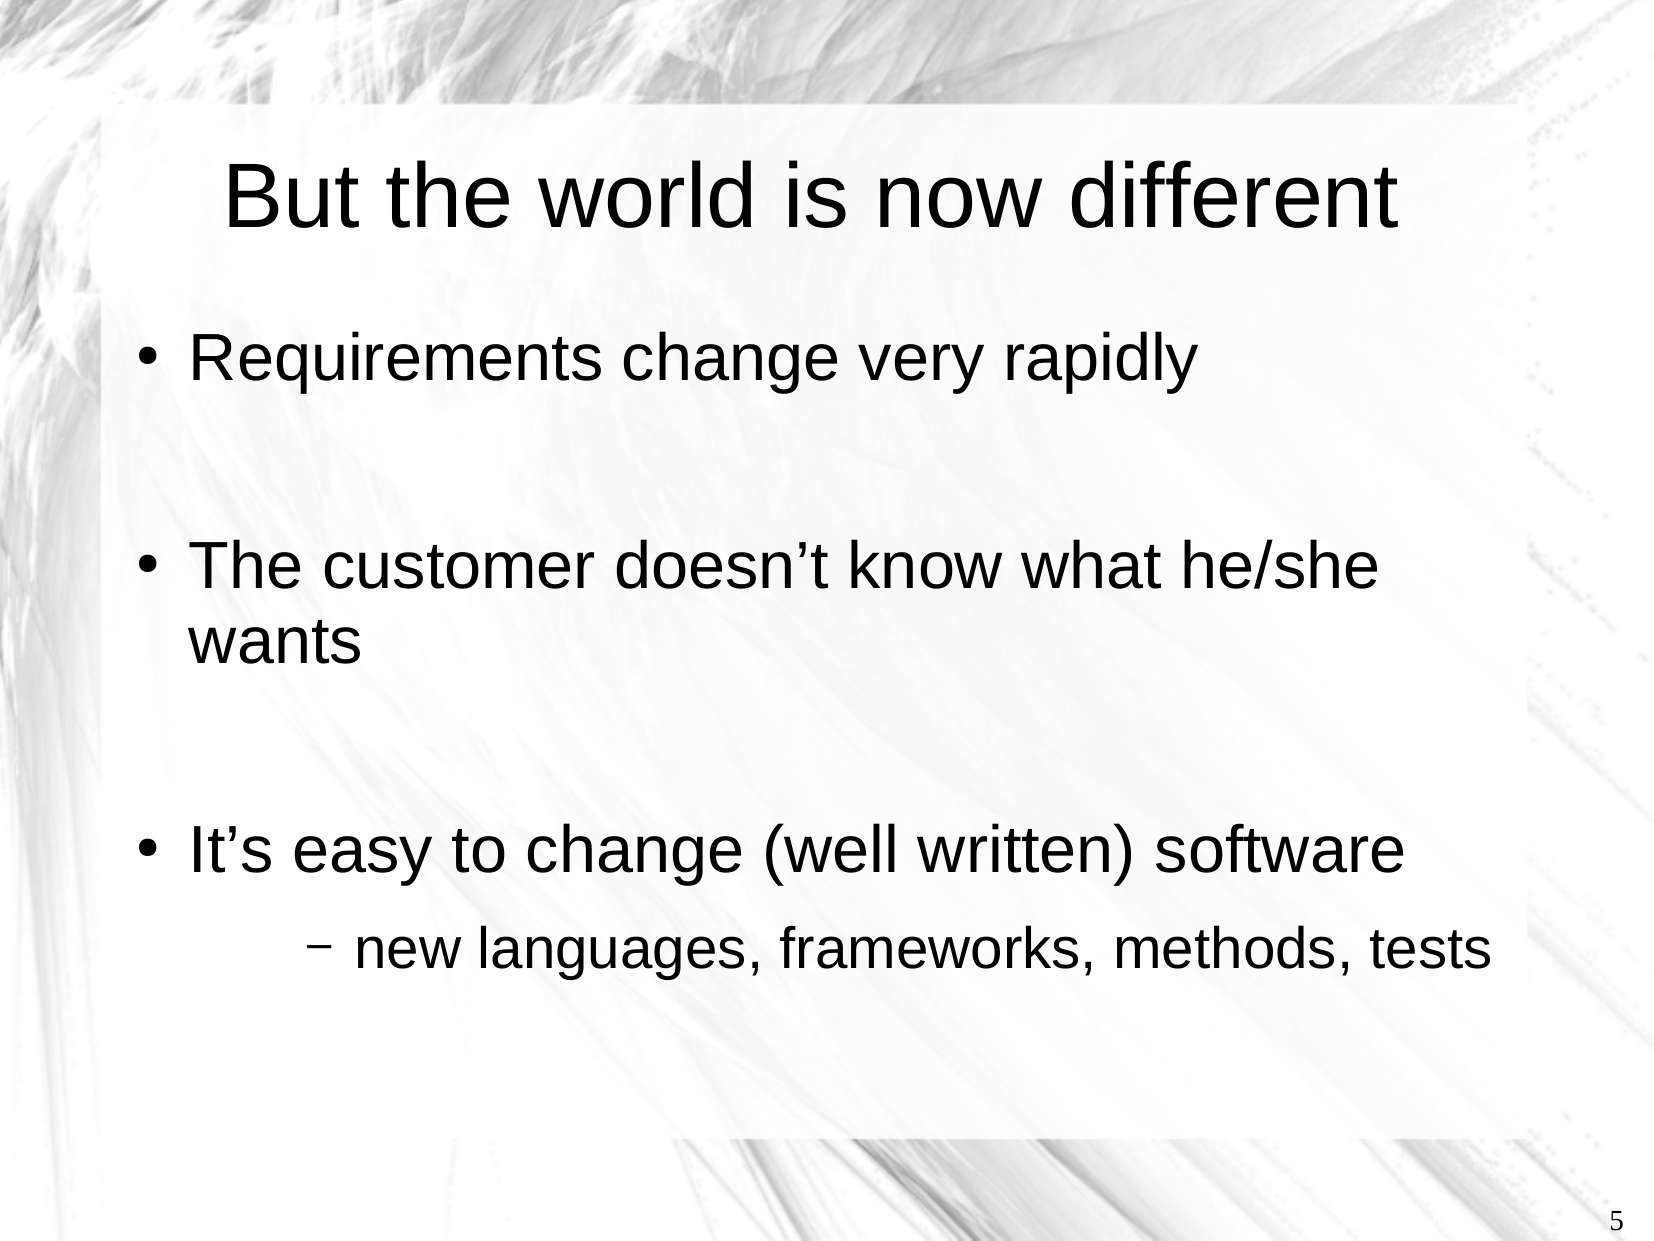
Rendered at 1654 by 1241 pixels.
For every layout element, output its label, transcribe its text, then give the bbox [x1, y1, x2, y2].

picture [0, 0, 1654, 1241]
title But the world is now different [118, 112, 1506, 281]
list Requirements change very rapidly The customer doesn’t know what he/she wants It’s easy to change (well written) software new languages, frameworks, methods, tests [118, 319, 1571, 1040]
